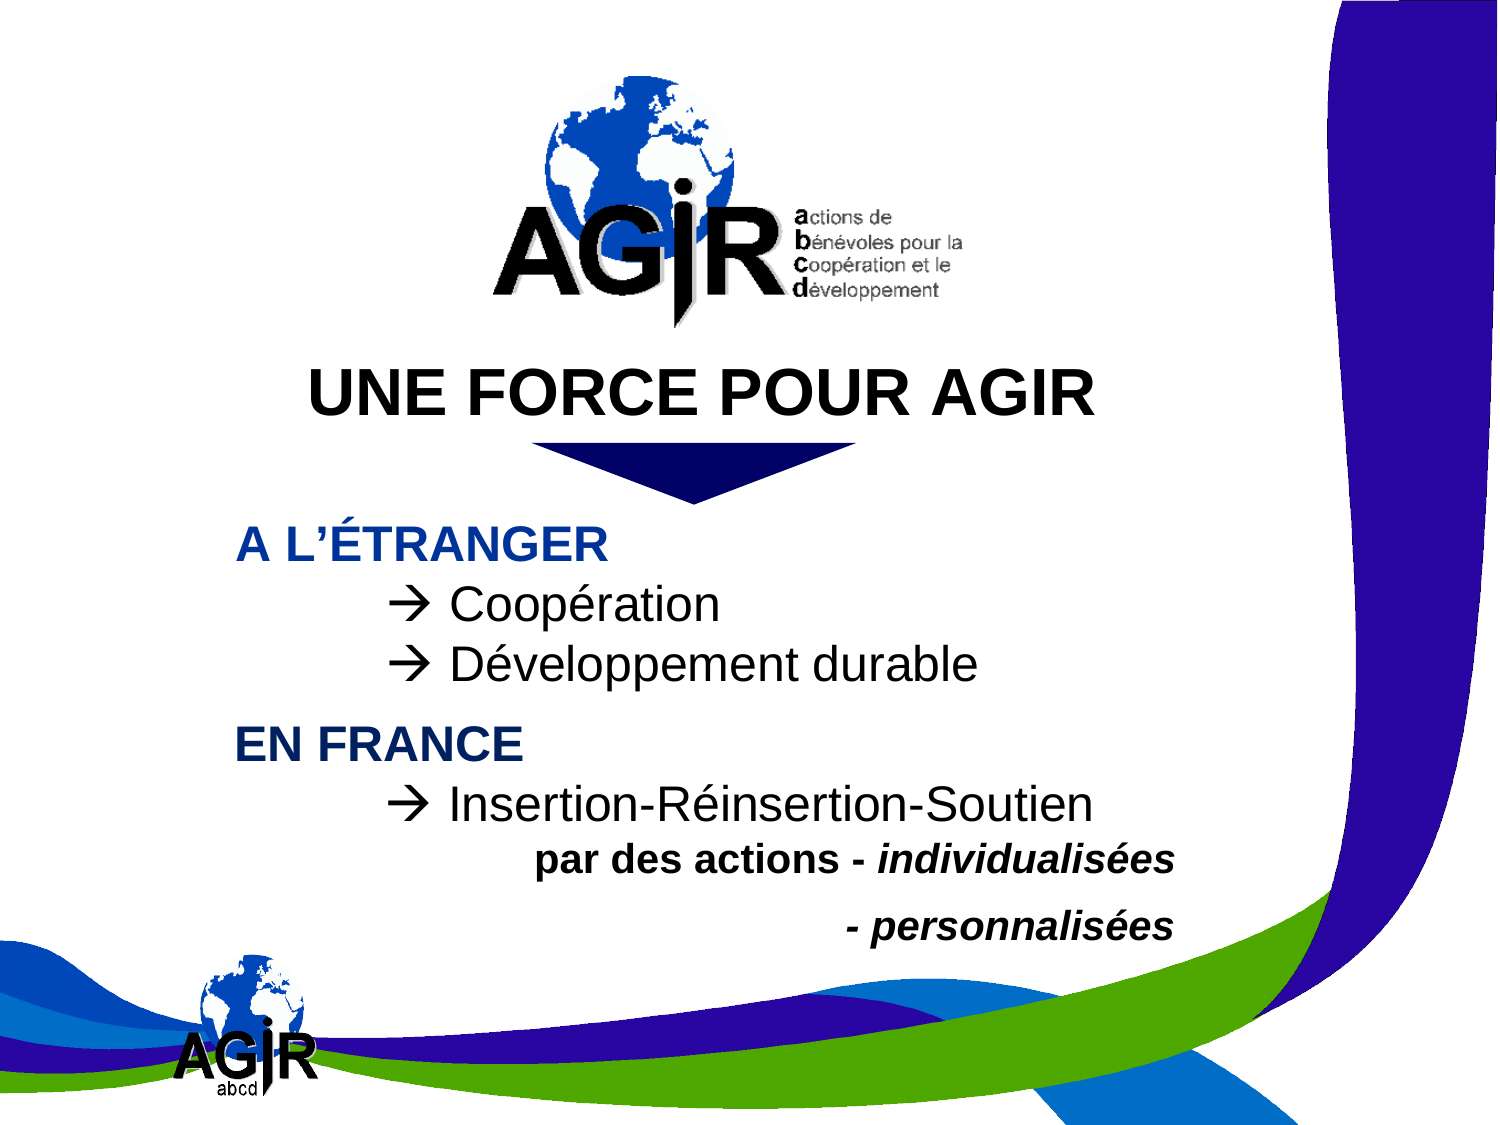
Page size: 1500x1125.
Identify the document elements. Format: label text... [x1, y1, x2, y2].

text_box UNE FORCE POUR AGIR [165, 341, 1241, 438]
picture [0, 0, 1498, 1125]
text_box A L’ÉTRANGER  Coopération  Développement durable [220, 503, 1156, 699]
text_box EN FRANCE  Insertion-Réinsertion-Soutien par des actions - individualisées - personnalisées [219, 704, 1279, 960]
text_box [531, 442, 857, 505]
